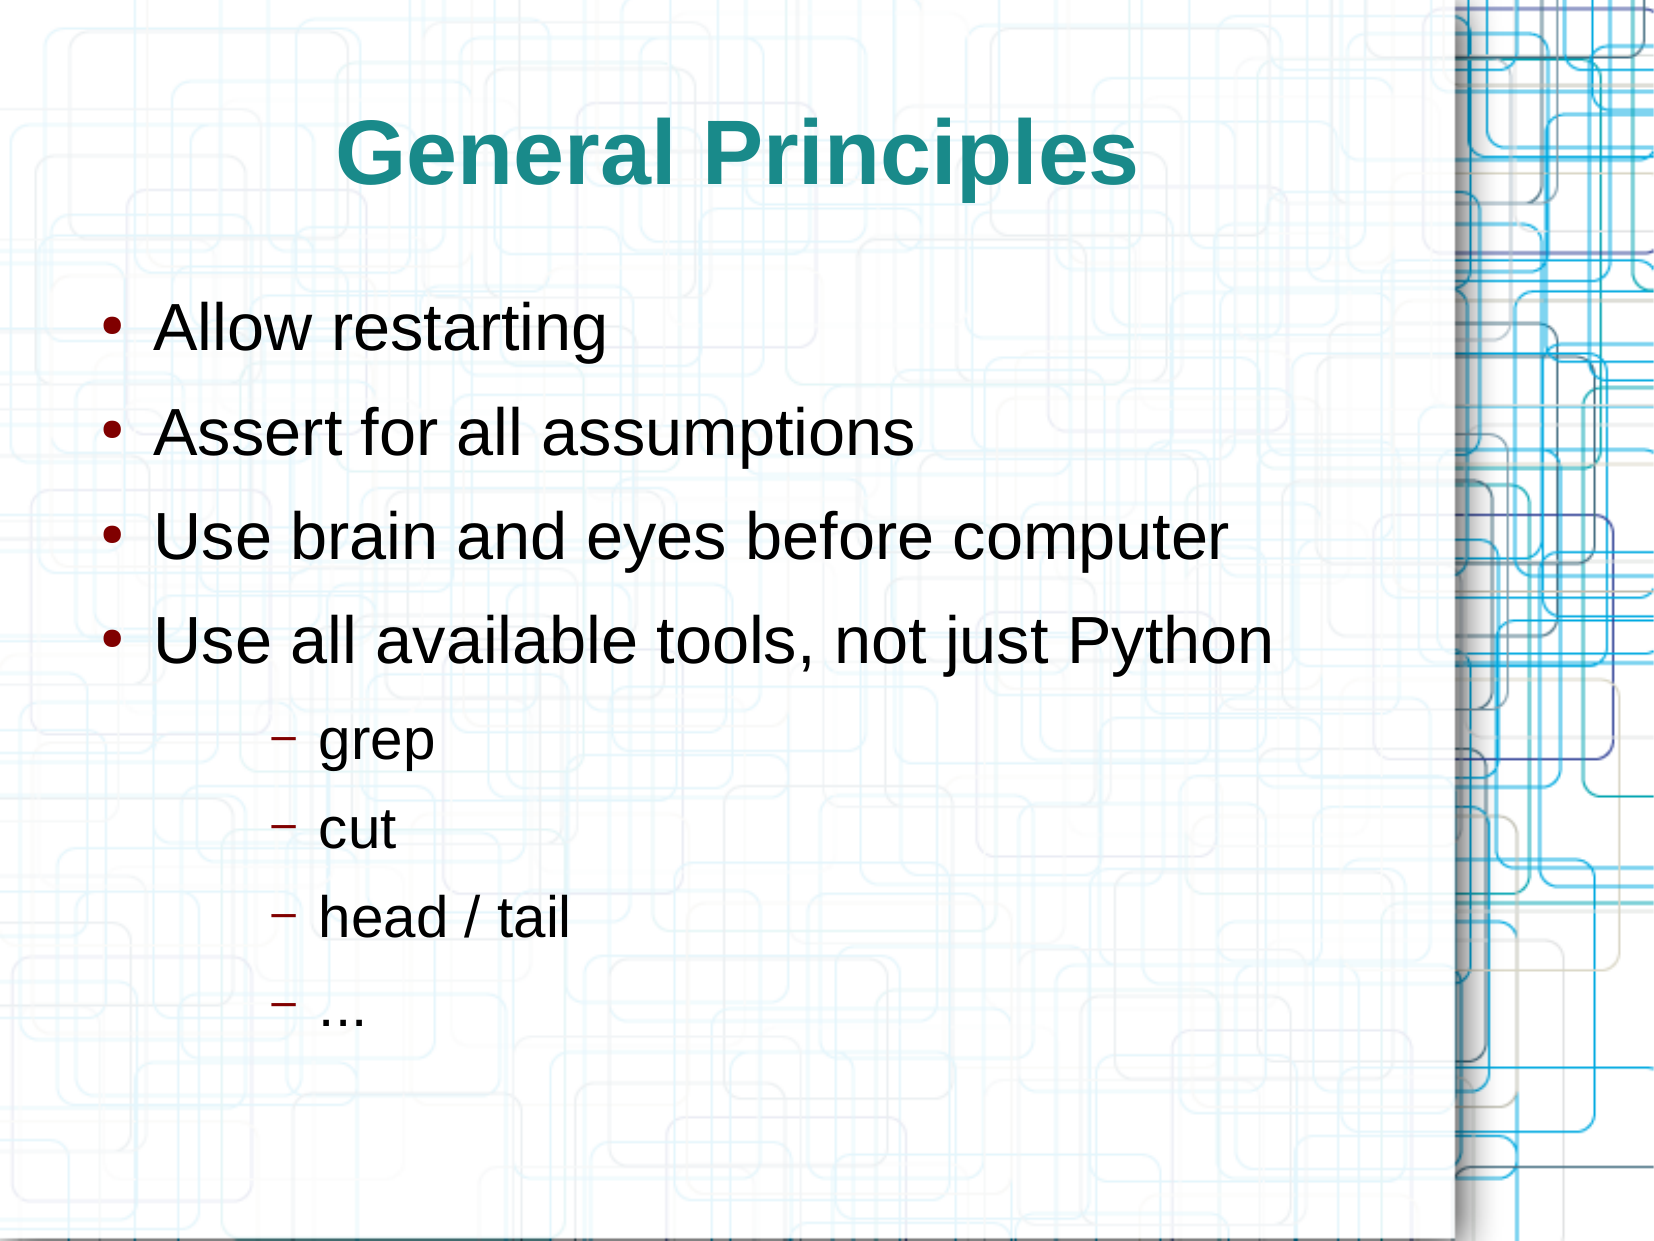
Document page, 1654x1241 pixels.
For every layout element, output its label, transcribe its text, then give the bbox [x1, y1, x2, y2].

picture [0, 0, 1654, 1241]
list Allow restarting Assert for all assumptions Use brain and eyes before computer Use all available tools, not just Python grep cut head / tail ... [82, 290, 1418, 1094]
title General Principles [59, 49, 1418, 257]
